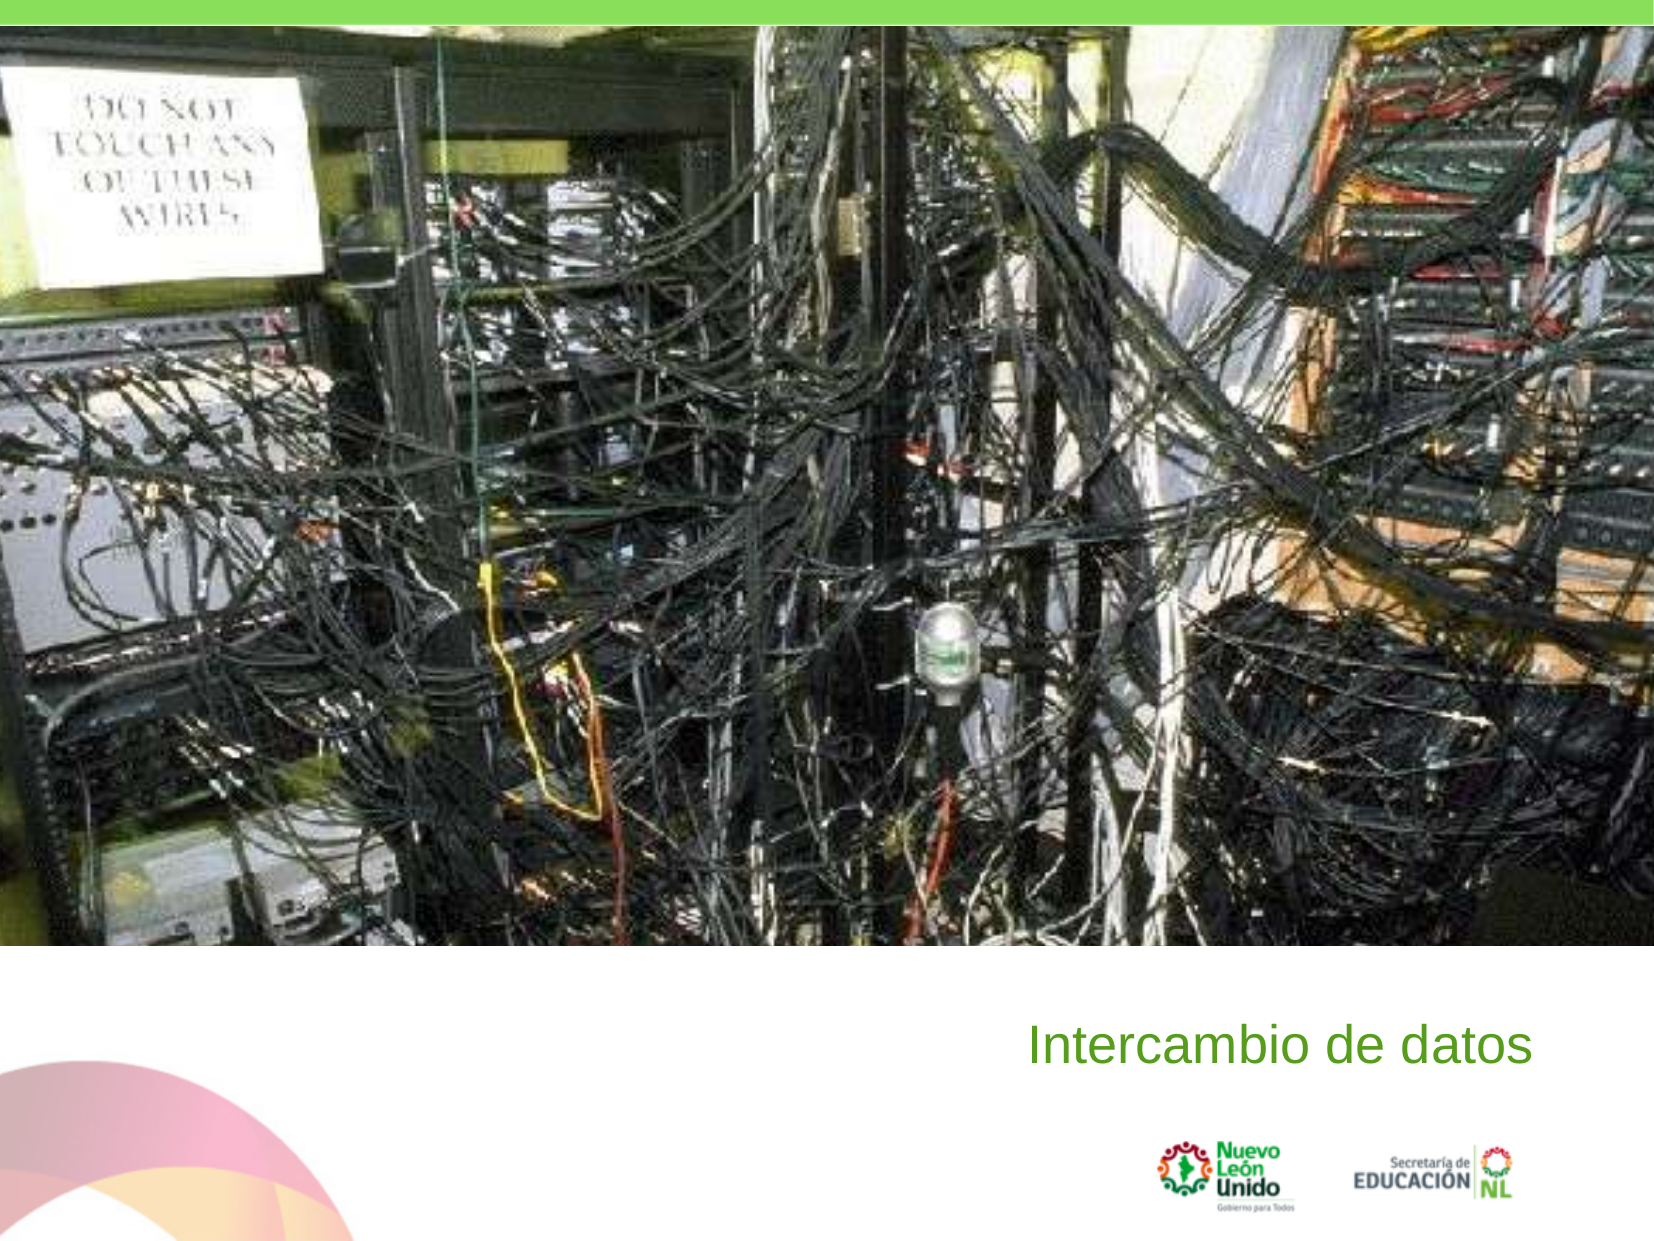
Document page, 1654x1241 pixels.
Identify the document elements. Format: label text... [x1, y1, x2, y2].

text_box Intercambio de datos [1012, 1006, 1567, 1088]
picture [0, 0, 1654, 1241]
